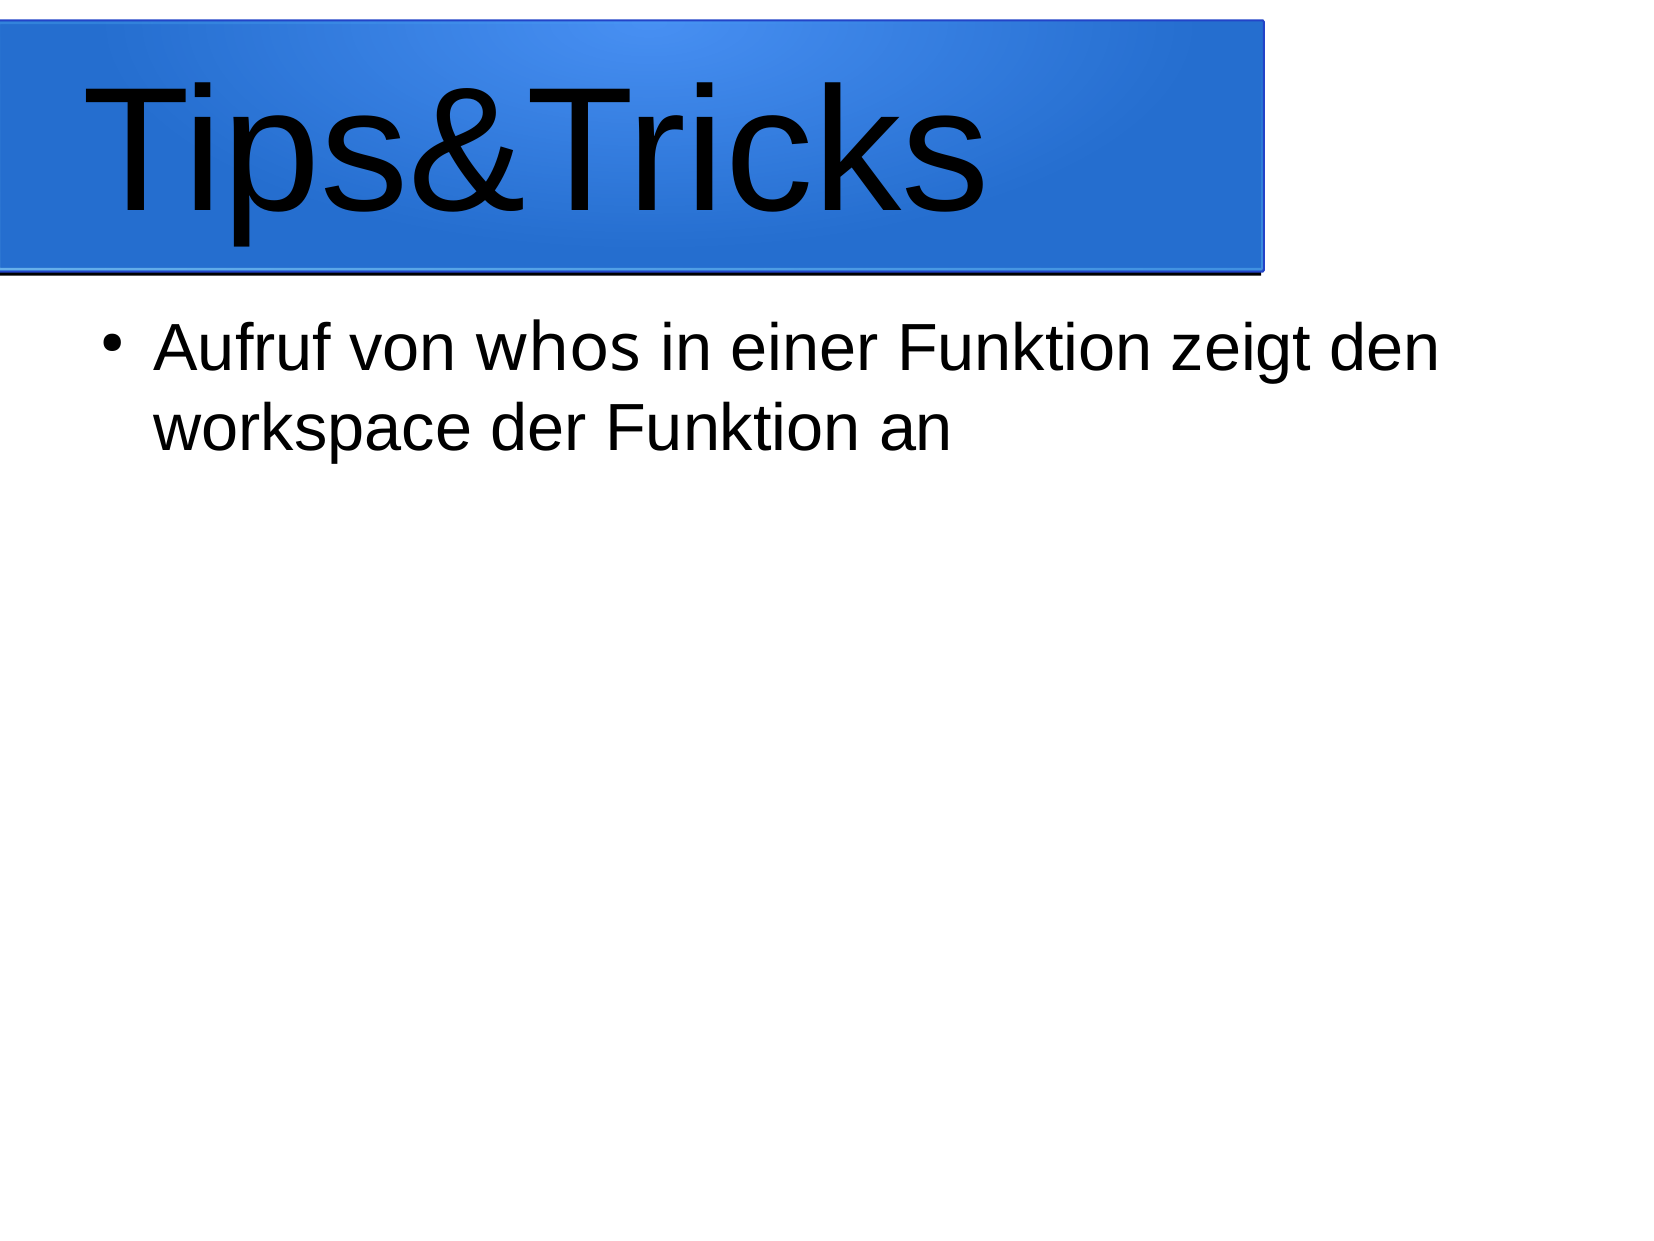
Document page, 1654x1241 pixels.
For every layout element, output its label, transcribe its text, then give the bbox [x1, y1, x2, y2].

list Aufruf von whos in einer Funktion zeigt den workspace der Funktion an [82, 299, 1571, 1019]
title Tips&Tricks [82, 47, 1235, 252]
